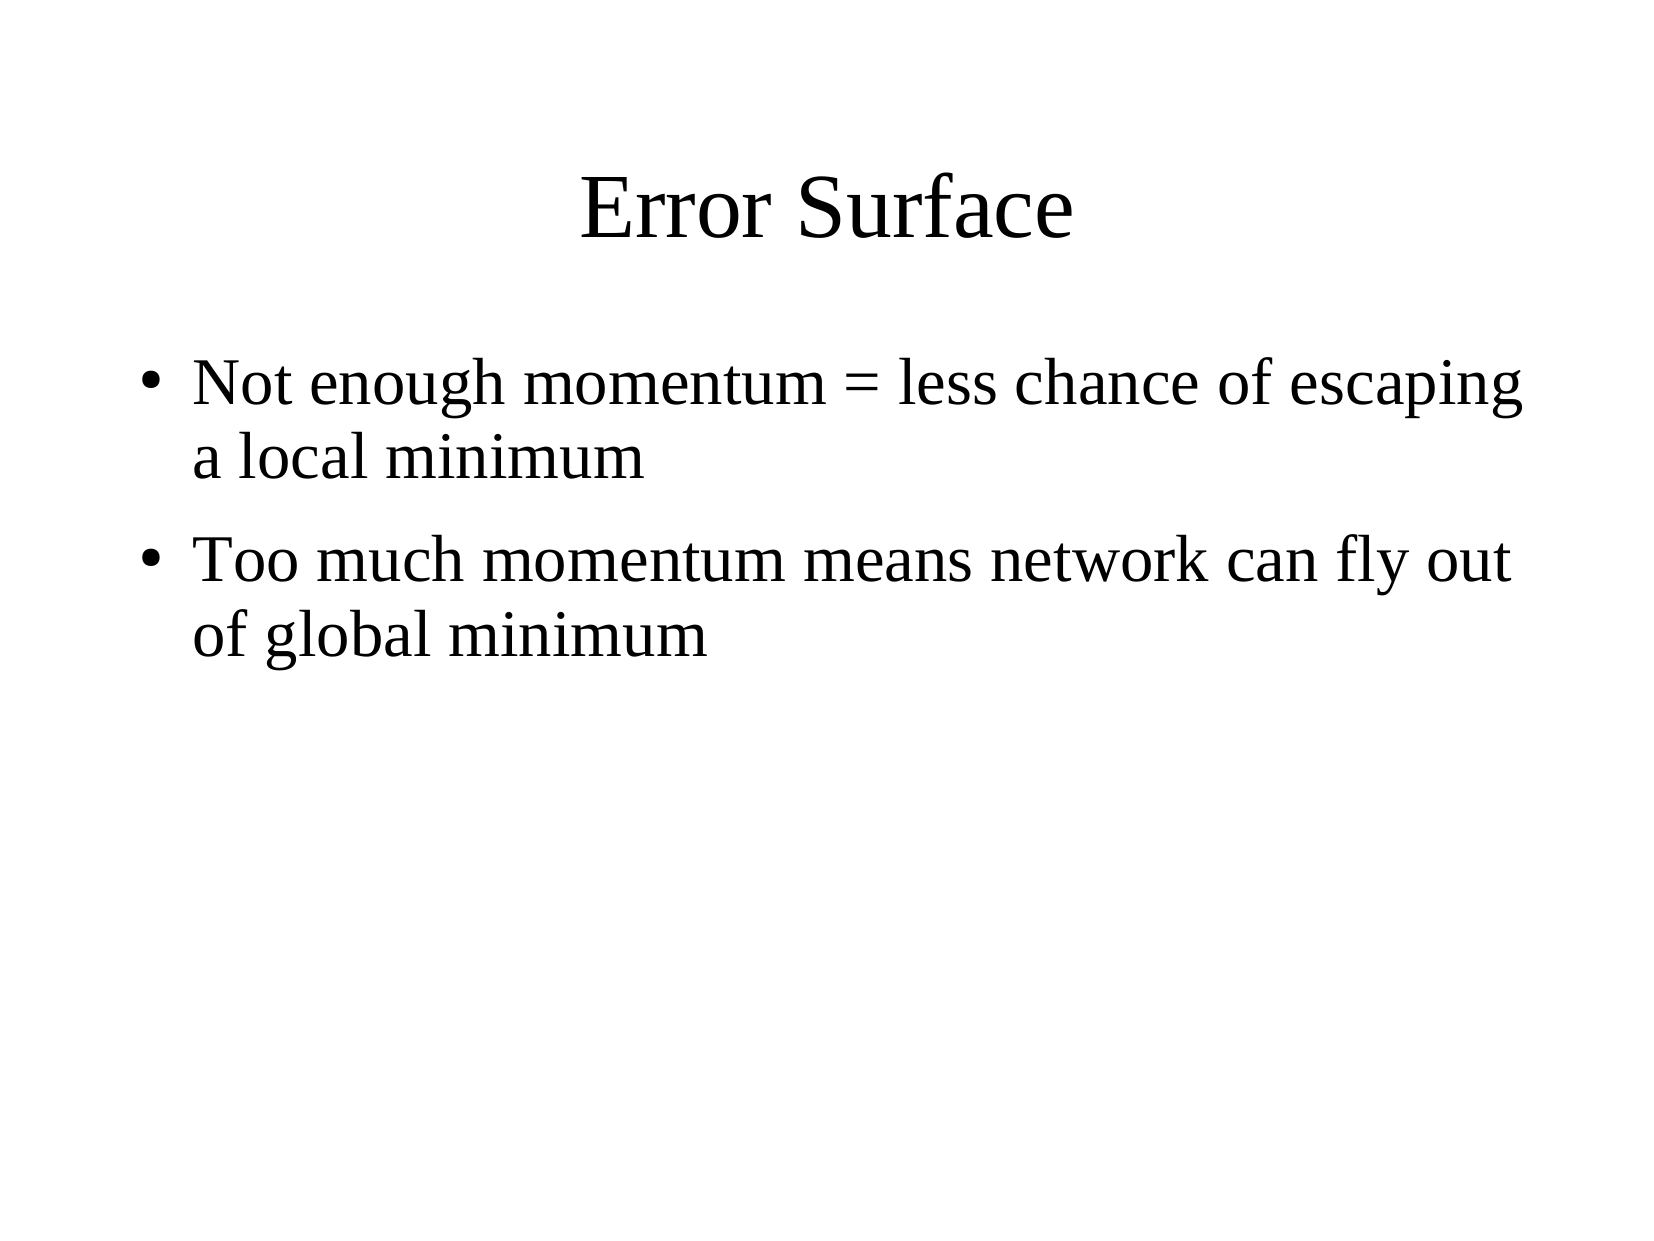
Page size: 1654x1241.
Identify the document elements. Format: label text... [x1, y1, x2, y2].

title Error Surface [121, 102, 1534, 311]
list Not enough momentum = less chance of escaping a local minimum Too much momentum means network can fly out of global minimum [121, 344, 1534, 1127]
